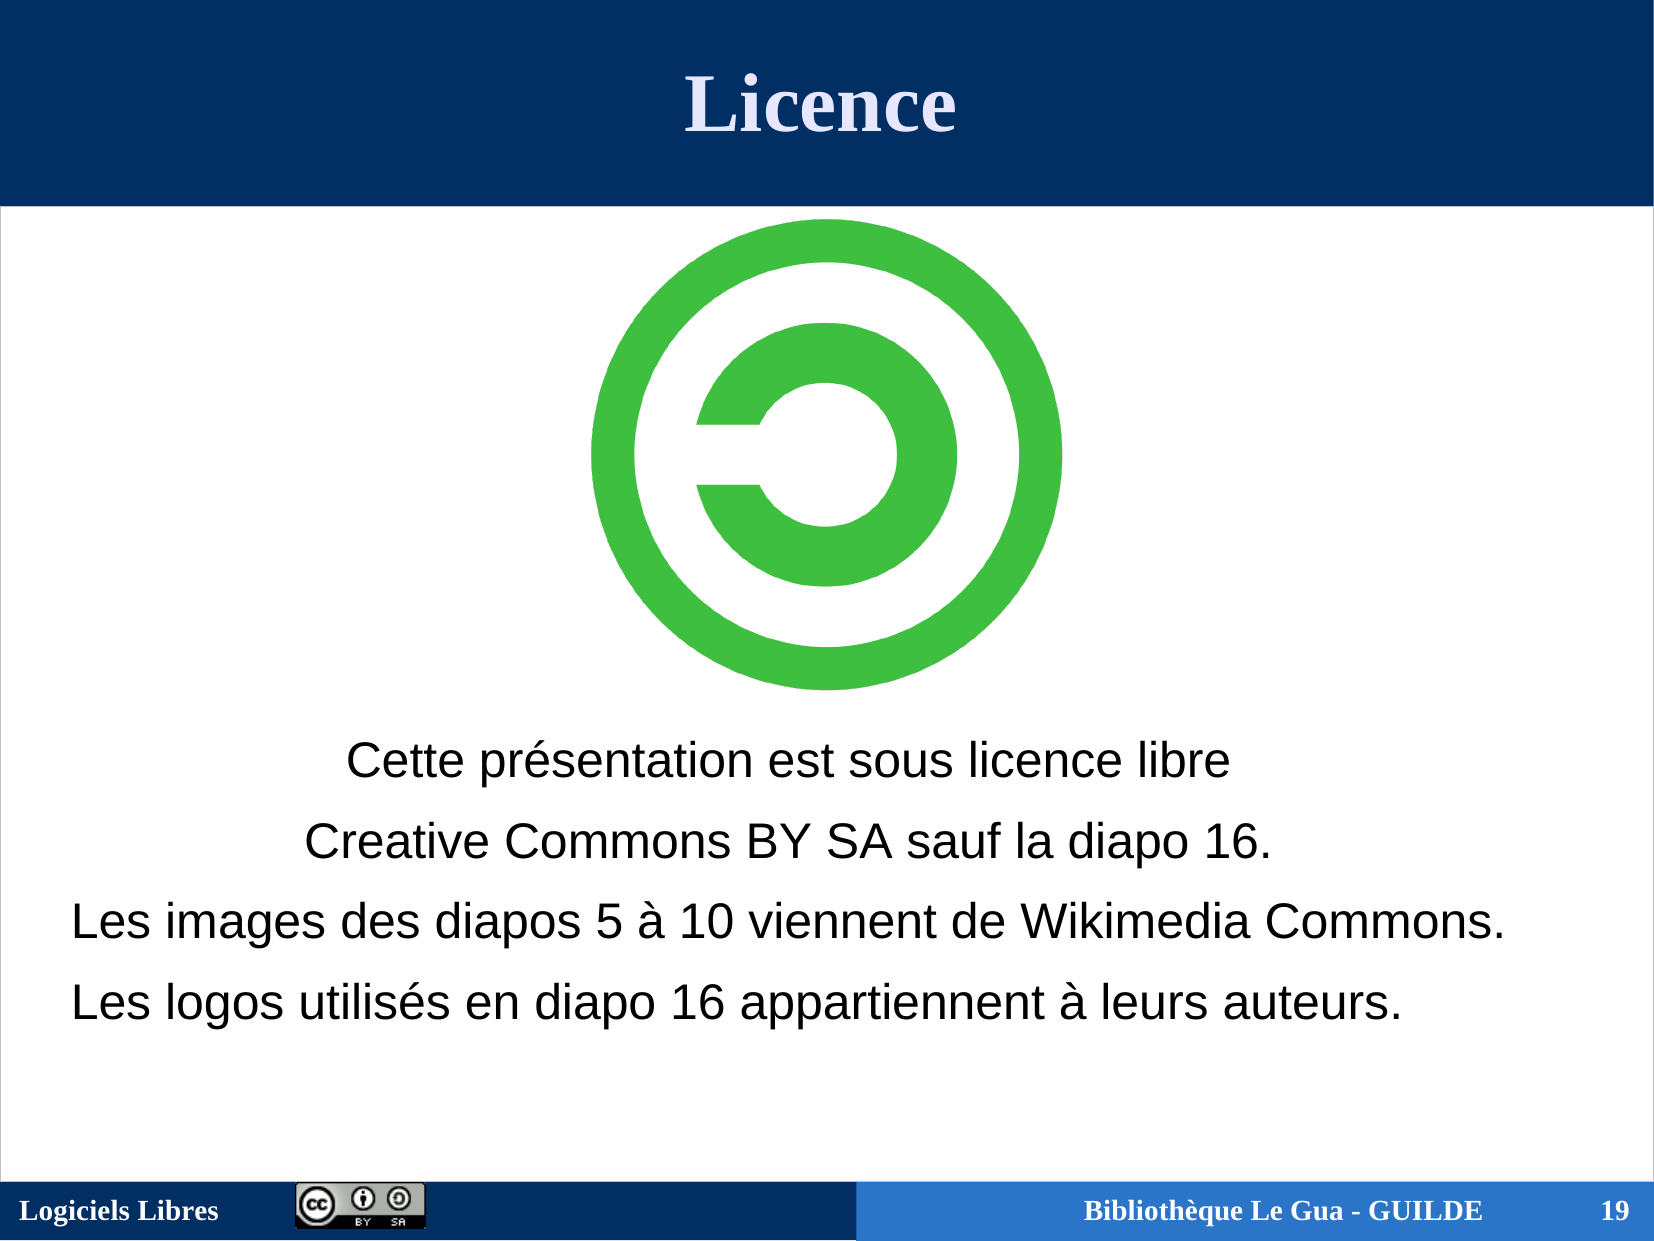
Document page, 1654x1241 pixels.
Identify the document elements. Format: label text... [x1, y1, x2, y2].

text_box Cette présentation est sous licence libre Creative Commons BY SA sauf la diapo 16. Les images des diapos 5 à 10 viennent de Wikimedia Commons. Les logos utilisés en diapo 16 appartiennent à leurs auteurs. [70, 732, 1620, 1139]
picture [295, 1182, 426, 1229]
title Licence [76, 0, 1565, 208]
picture [590, 218, 1063, 691]
